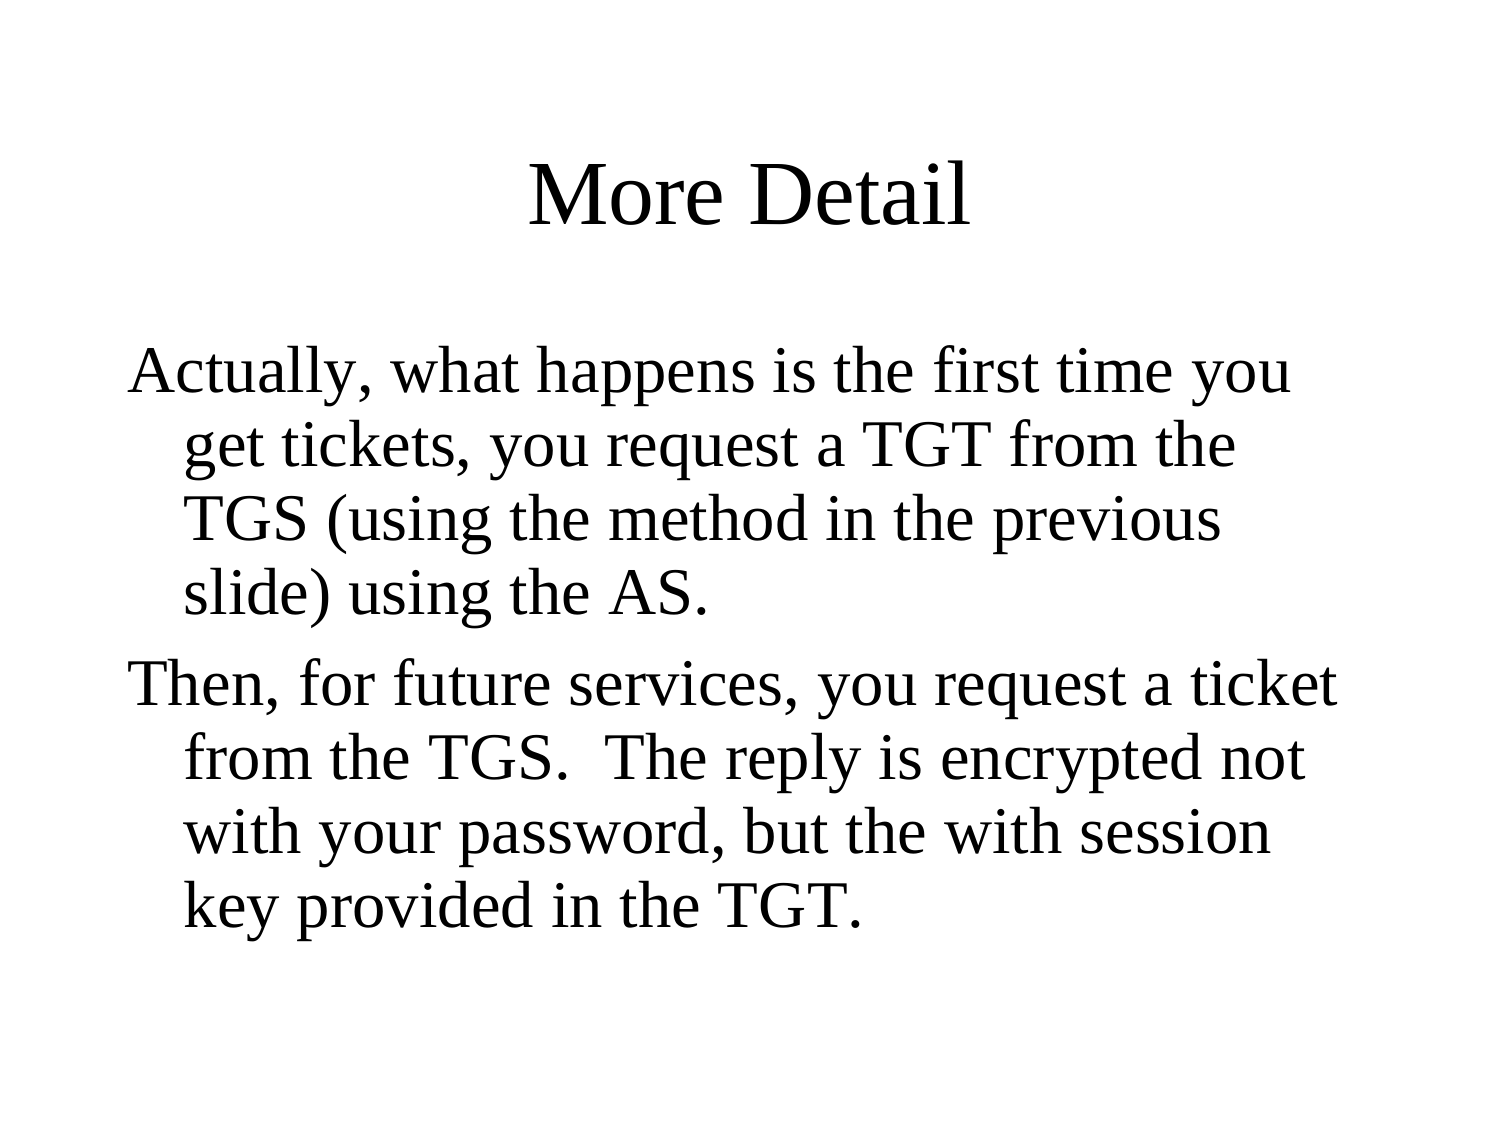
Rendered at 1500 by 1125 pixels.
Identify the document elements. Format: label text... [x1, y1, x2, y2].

list Actually, what happens is the first time you get tickets, you request a TGT from the TGS (using the method in the previous slide) using the AS. Then, for future services, you request a ticket from the TGS. The reply is encrypted not with your password, but the with session key provided in the TGT. [112, 324, 1388, 1001]
title More Detail [112, 99, 1388, 288]
